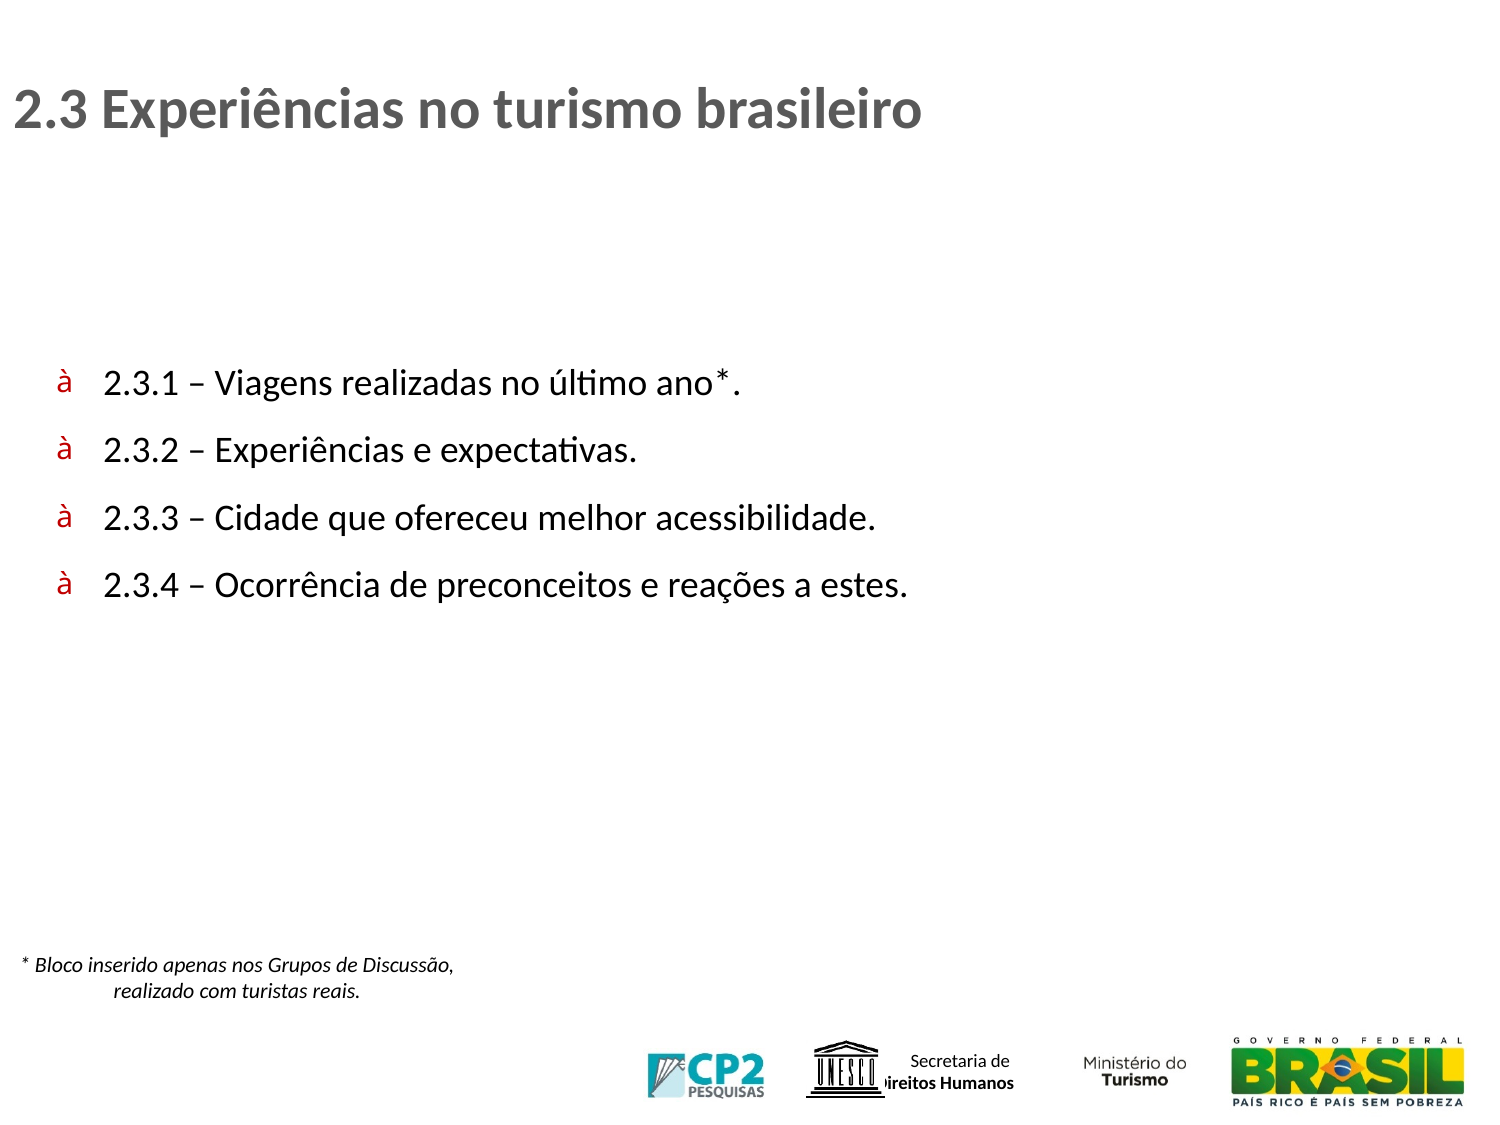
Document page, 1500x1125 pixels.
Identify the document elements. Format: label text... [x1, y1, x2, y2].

text_box * Bloco inserido apenas nos Grupos de Discussão, realizado com turistas reais. [0, 943, 480, 1012]
title 2.3 Experiências no turismo brasileiro [0, 54, 947, 157]
text_box 2.3.1 – Viagens realizadas no último ano*. 2.3.2 – Experiências e expectativas. 2.3.3 – Cidade que ofereceu melhor acessibilidade. 2.3.4 – Ocorrência de preconceitos e reações a estes. [41, 327, 1317, 616]
